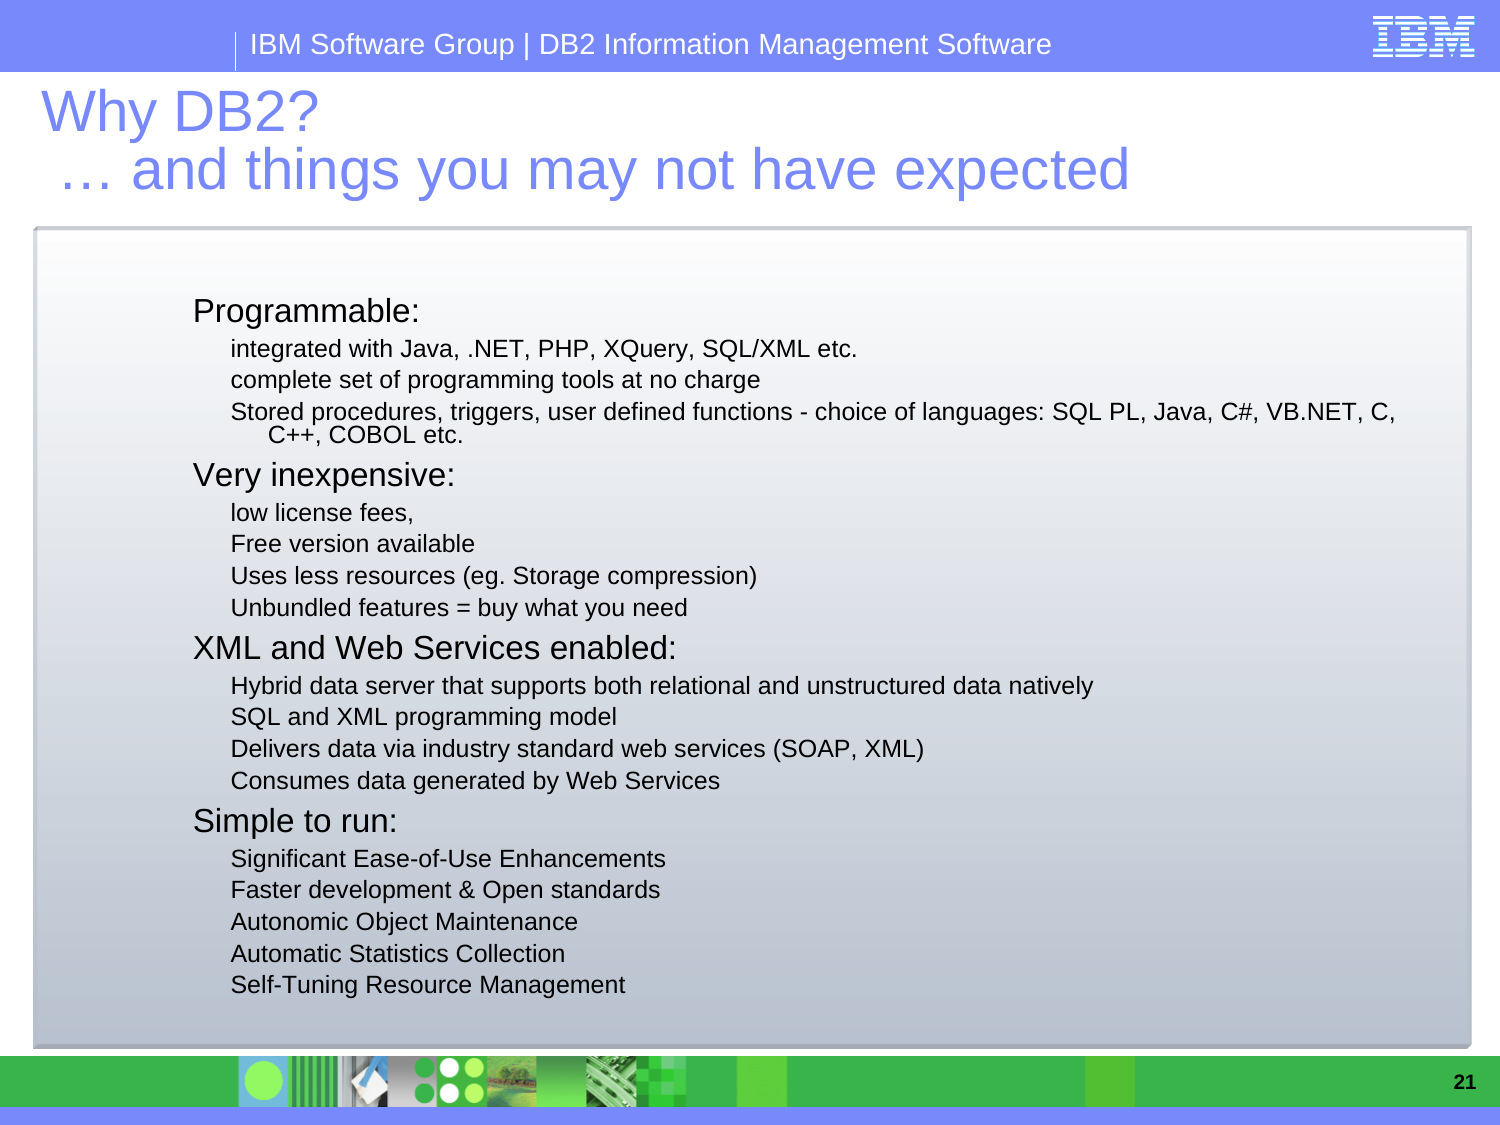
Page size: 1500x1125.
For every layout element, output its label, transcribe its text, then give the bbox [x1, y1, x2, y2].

picture [0, 1056, 1500, 1107]
list Programmable: integrated with Java, .NET, PHP, XQuery, SQL/XML etc. complete set of programming tools at no charge Stored procedures, triggers, user defined functions - choice of languages: SQL PL, Java, C#, VB.NET, C, C++, COBOL etc. Very inexpensive: low license fees, Free version available Uses less resources (eg. Storage compression) Unbundled features = buy what you need XML and Web Services enabled: Hybrid data server that supports both relational and unstructured data natively SQL and XML programming model Delivers data via industry standard web services (SOAP, XML) Consumes data generated by Web Services Simple to run: Significant Ease-of-Use Enhancements Faster development & Open standards Autonomic Object Maintenance Automatic Statistics Collection Self-Tuning Resource Management [178, 291, 1417, 1042]
title Why DB2? … and things you may not have expected [26, 72, 1416, 214]
